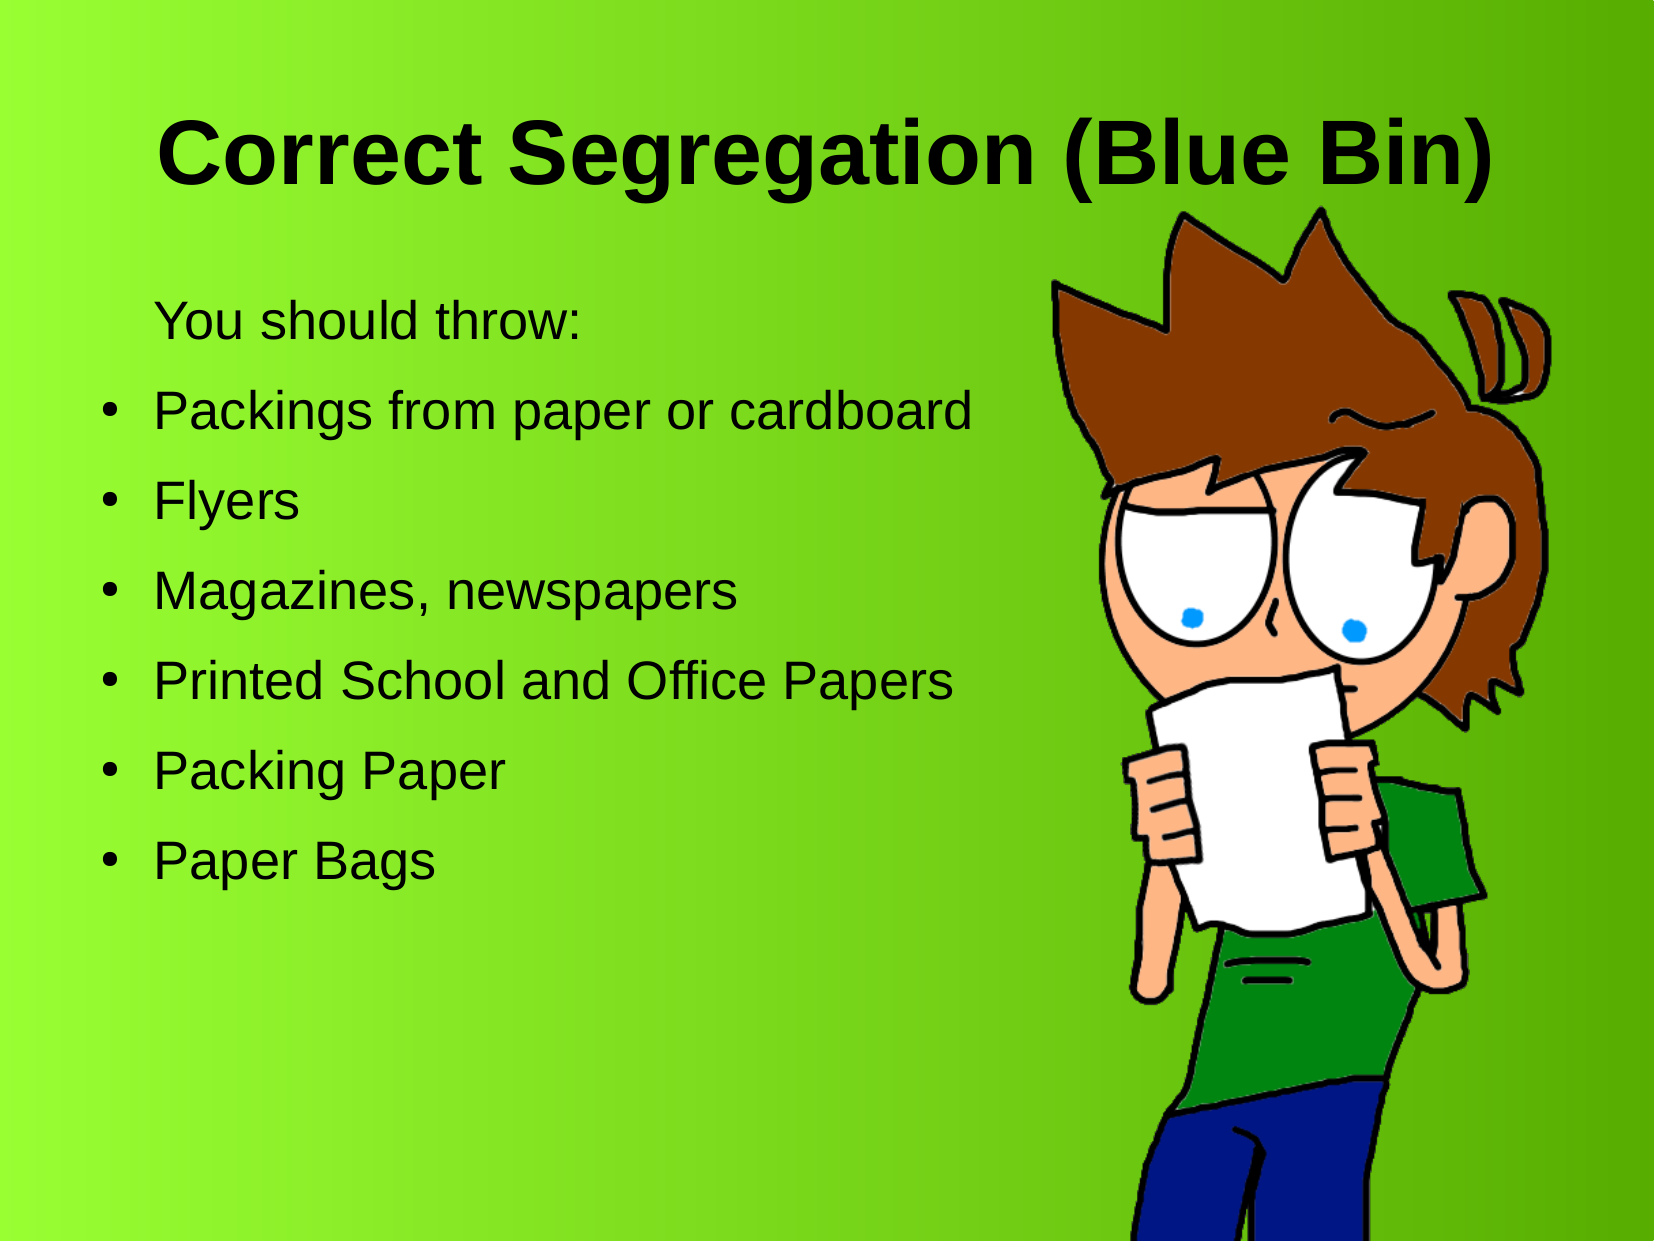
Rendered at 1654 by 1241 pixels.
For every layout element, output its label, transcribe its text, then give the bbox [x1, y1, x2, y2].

title Correct Segregation (Blue Bin) [82, 49, 1571, 257]
picture [982, 153, 1632, 1241]
list You should throw: Packings from paper or cardboard Flyers Magazines, newspapers Printed School and Office Papers Packing Paper Paper Bags [82, 290, 982, 1109]
